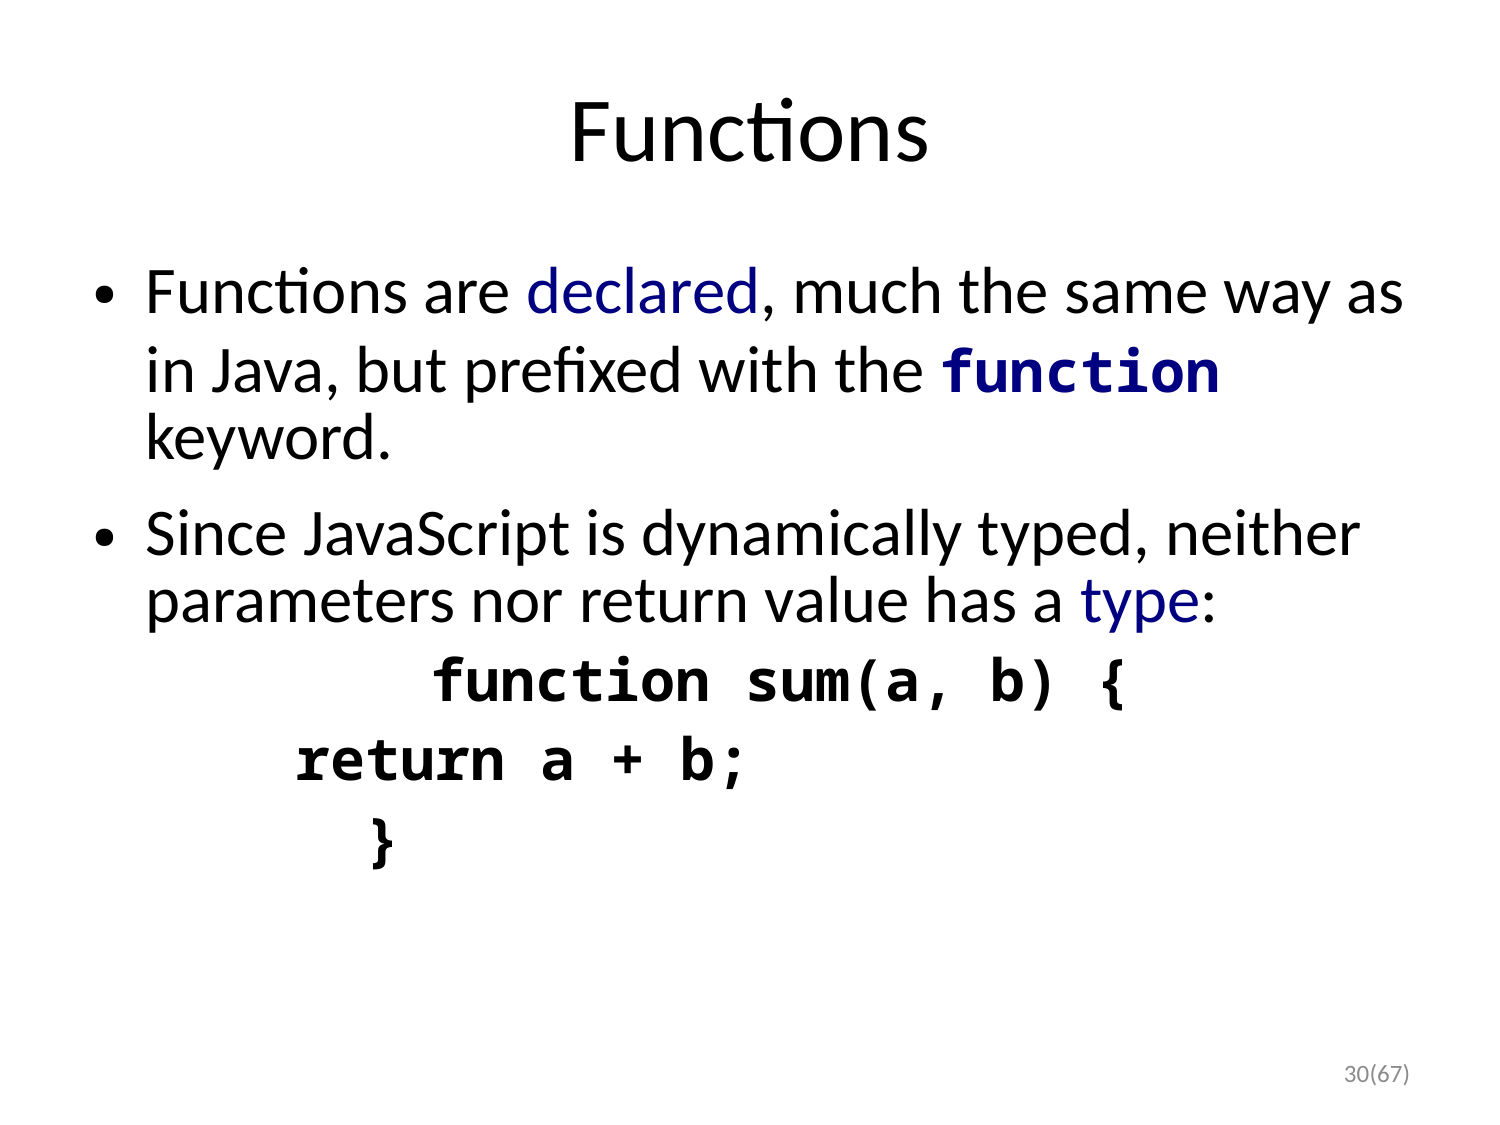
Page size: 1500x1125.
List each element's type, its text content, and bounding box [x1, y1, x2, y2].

list Functions are declared, much the same way as in Java, but prefixed with the function keyword. Since JavaScript is dynamically typed, neither parameters nor return value has a type: function sum(a, b) { return a + b; } [75, 263, 1425, 916]
title Functions [75, 45, 1425, 233]
